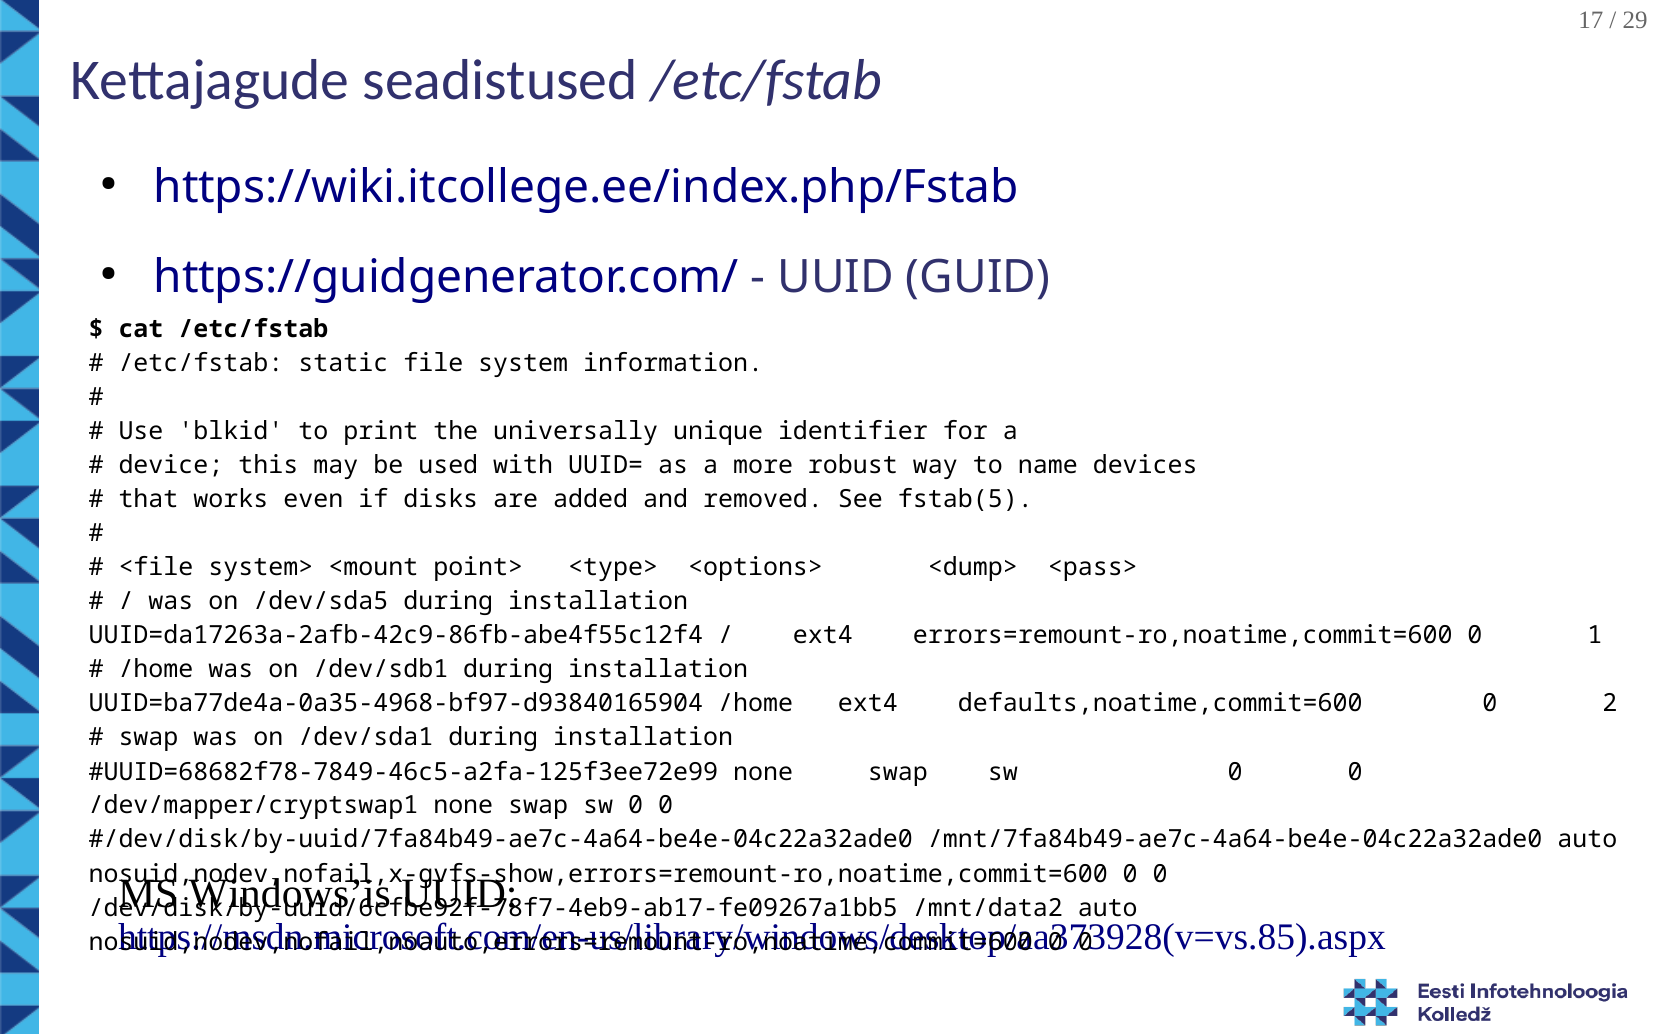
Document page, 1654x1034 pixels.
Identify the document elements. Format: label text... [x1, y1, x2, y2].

text_box MS Windows’is UUID: https://msdn.microsoft.com/en-us/library/windows/desktop/aa373928(v=vs.85).aspx [118, 870, 1506, 958]
list https://wiki.itcollege.ee/index.php/Fstab https://guidgenerator.com/ - UUID (GUID) [82, 153, 1538, 330]
title Kettajagude seadistused /etc/fstab [70, 41, 1630, 130]
text_box $ cat /etc/fstab # /etc/fstab: static file system information. # # Use 'blkid' to print the universally unique identifier for a # device; this may be used with UUID= as a more robust way to name devices # that works even if disks are added and removed. See fstab(5). # # <file system> <mount point> <type> <options> <dump> <pass> # / was on /dev/sda5 during installation UUID=da17263a-2afb-42c9-86fb-abe4f55c12f4 / ext4 errors=remount-ro,noatime,commit=600 0 1 # /home was on /dev/sdb1 during installation UUID=ba77de4a-0a35-4968-bf97-d93840165904 /home ext4 defaults,noatime,commit=600 0 2 # swap was on /dev/sda1 during installation #UUID=68682f78-7849-46c5-a2fa-125f3ee72e99 none swap sw 0 0 /dev/mapper/cryptswap1 none swap sw 0 0 #/dev/disk/by-uuid/7fa84b49-ae7c-4a64-be4e-04c22a32ade0 /mnt/7fa84b49-ae7c-4a64-be4e-04c22a32ade0 auto nosuid,nodev,nofail,x-gvfs-show,errors=remount-ro,noatime,commit=600 0 0 /dev/disk/by-uuid/6cfbe92f-78f7-4eb9-ab17-fe09267a1bb5 /mnt/data2 auto nosuid,nodev,nofail,noauto,errors=remount-ro,noatime,commit=600 0 0 [88, 310, 1625, 863]
